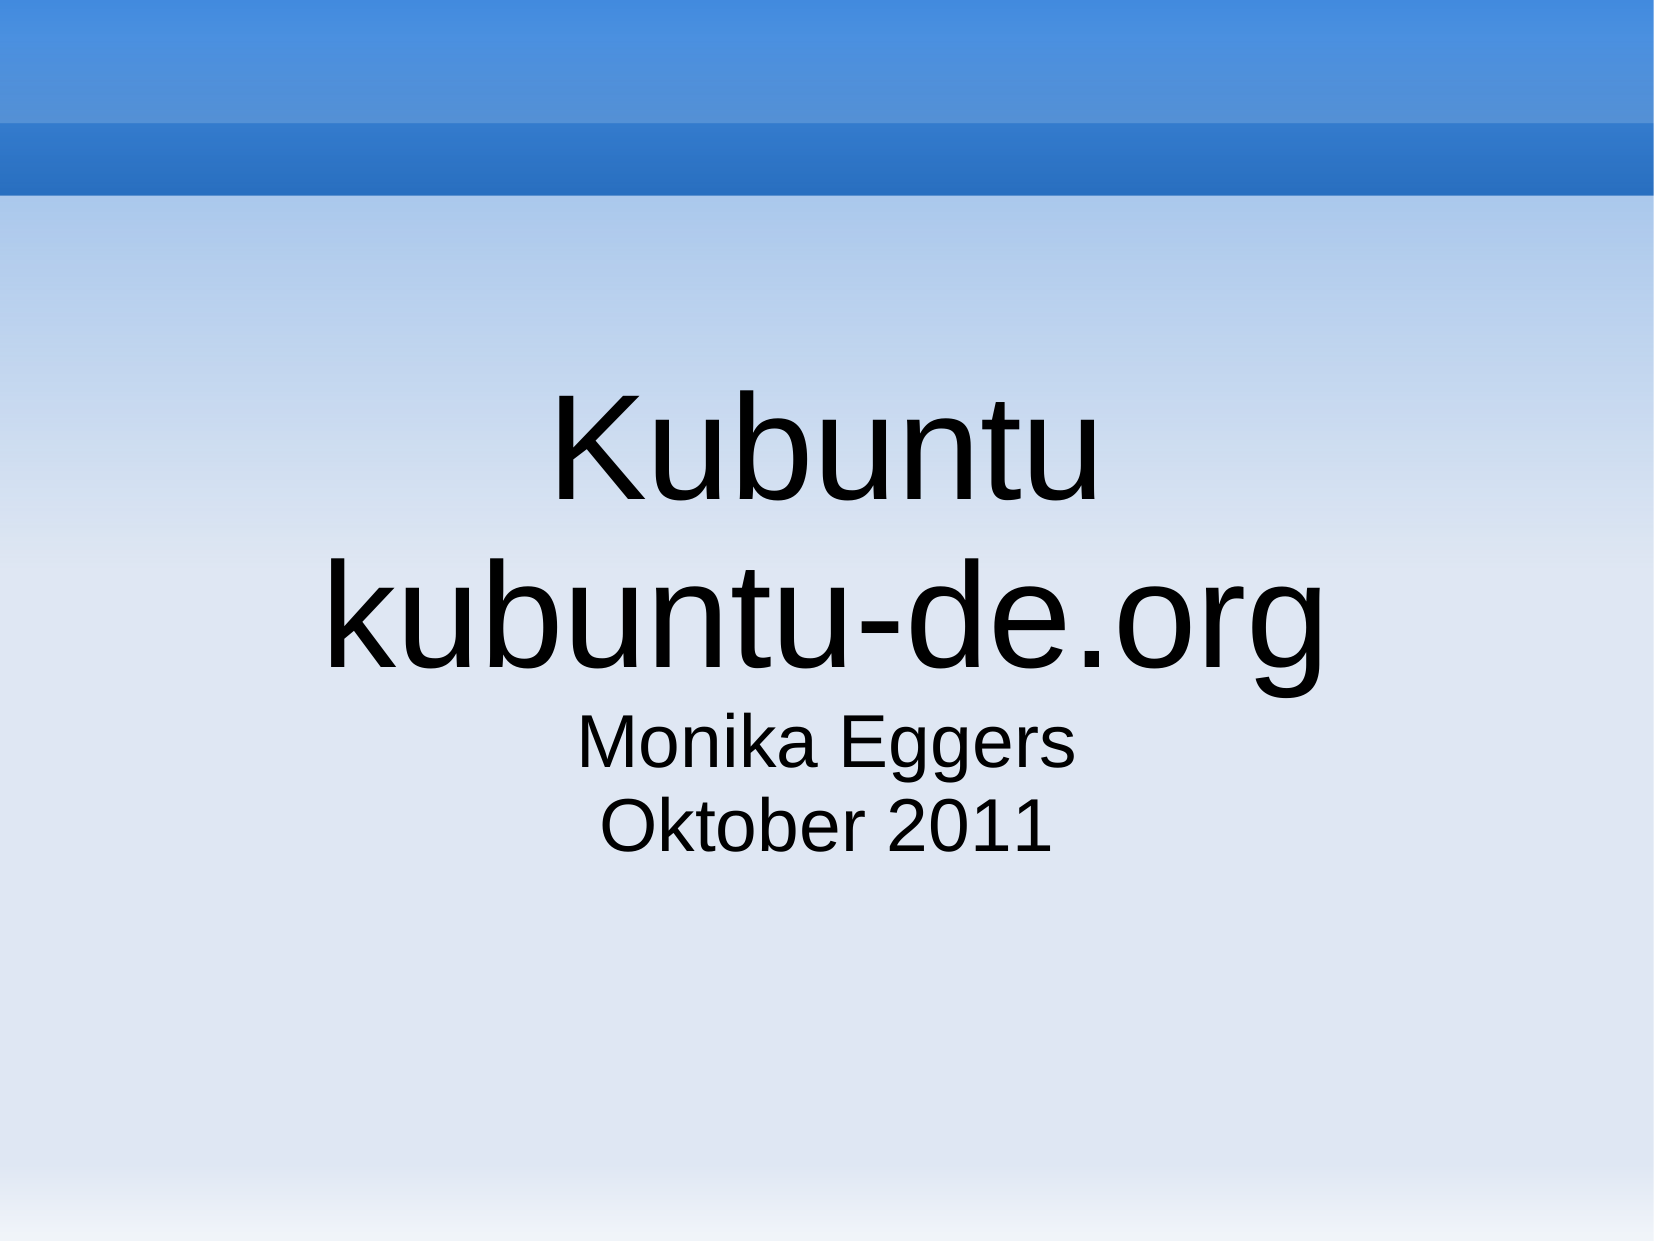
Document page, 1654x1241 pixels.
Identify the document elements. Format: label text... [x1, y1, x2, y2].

subtitle Kubuntu kubuntu-de.org Monika Eggers Oktober 2011 [82, 290, 1571, 1109]
picture [0, 0, 1654, 1241]
